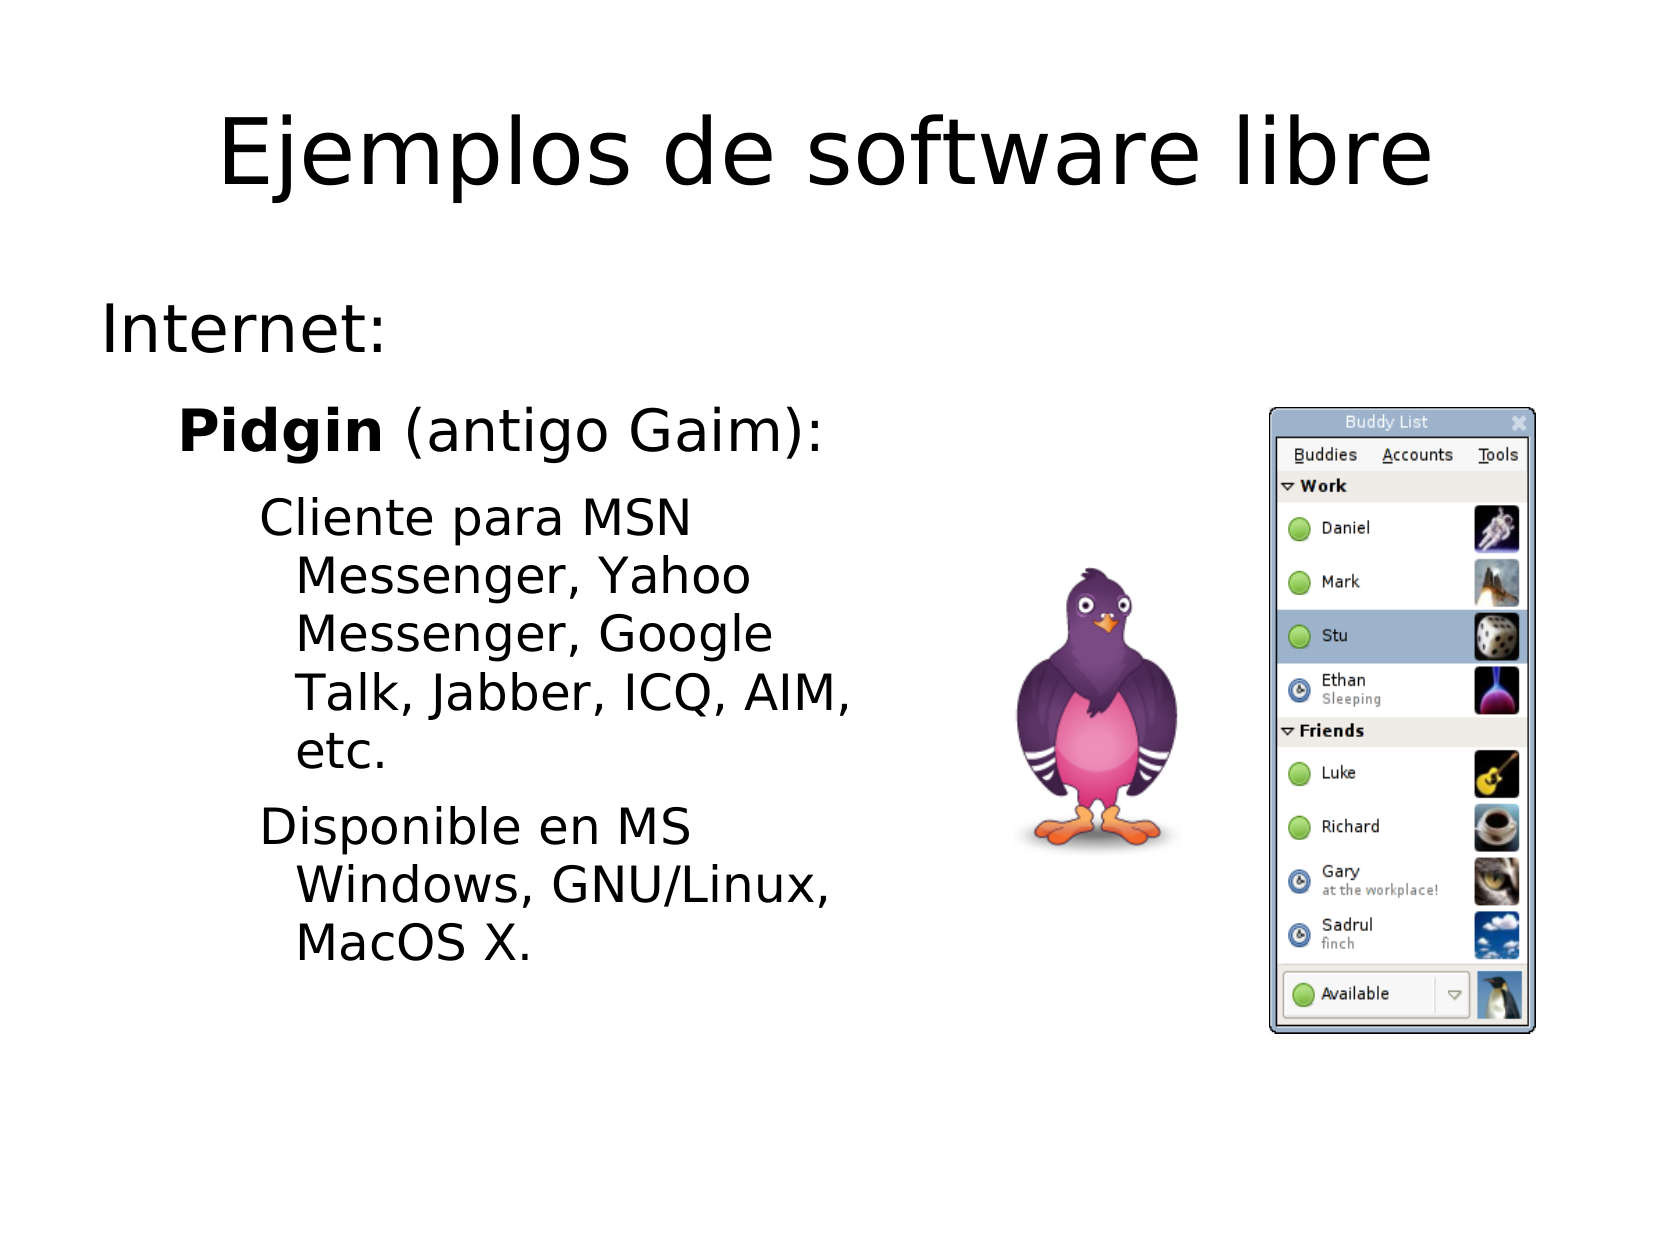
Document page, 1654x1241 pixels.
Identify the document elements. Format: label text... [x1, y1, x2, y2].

picture [1269, 407, 1536, 1034]
picture [1013, 567, 1182, 857]
title Ejemplos de software libre [82, 56, 1571, 250]
list Internet: Pidgin (antigo Gaim): Cliente para MSN Messenger, Yahoo Messenger, Google Talk, Jabber, ICQ, AIM, etc. Disponible en MS Windows, GNU/Linux, MacOS X. [82, 290, 886, 1094]
